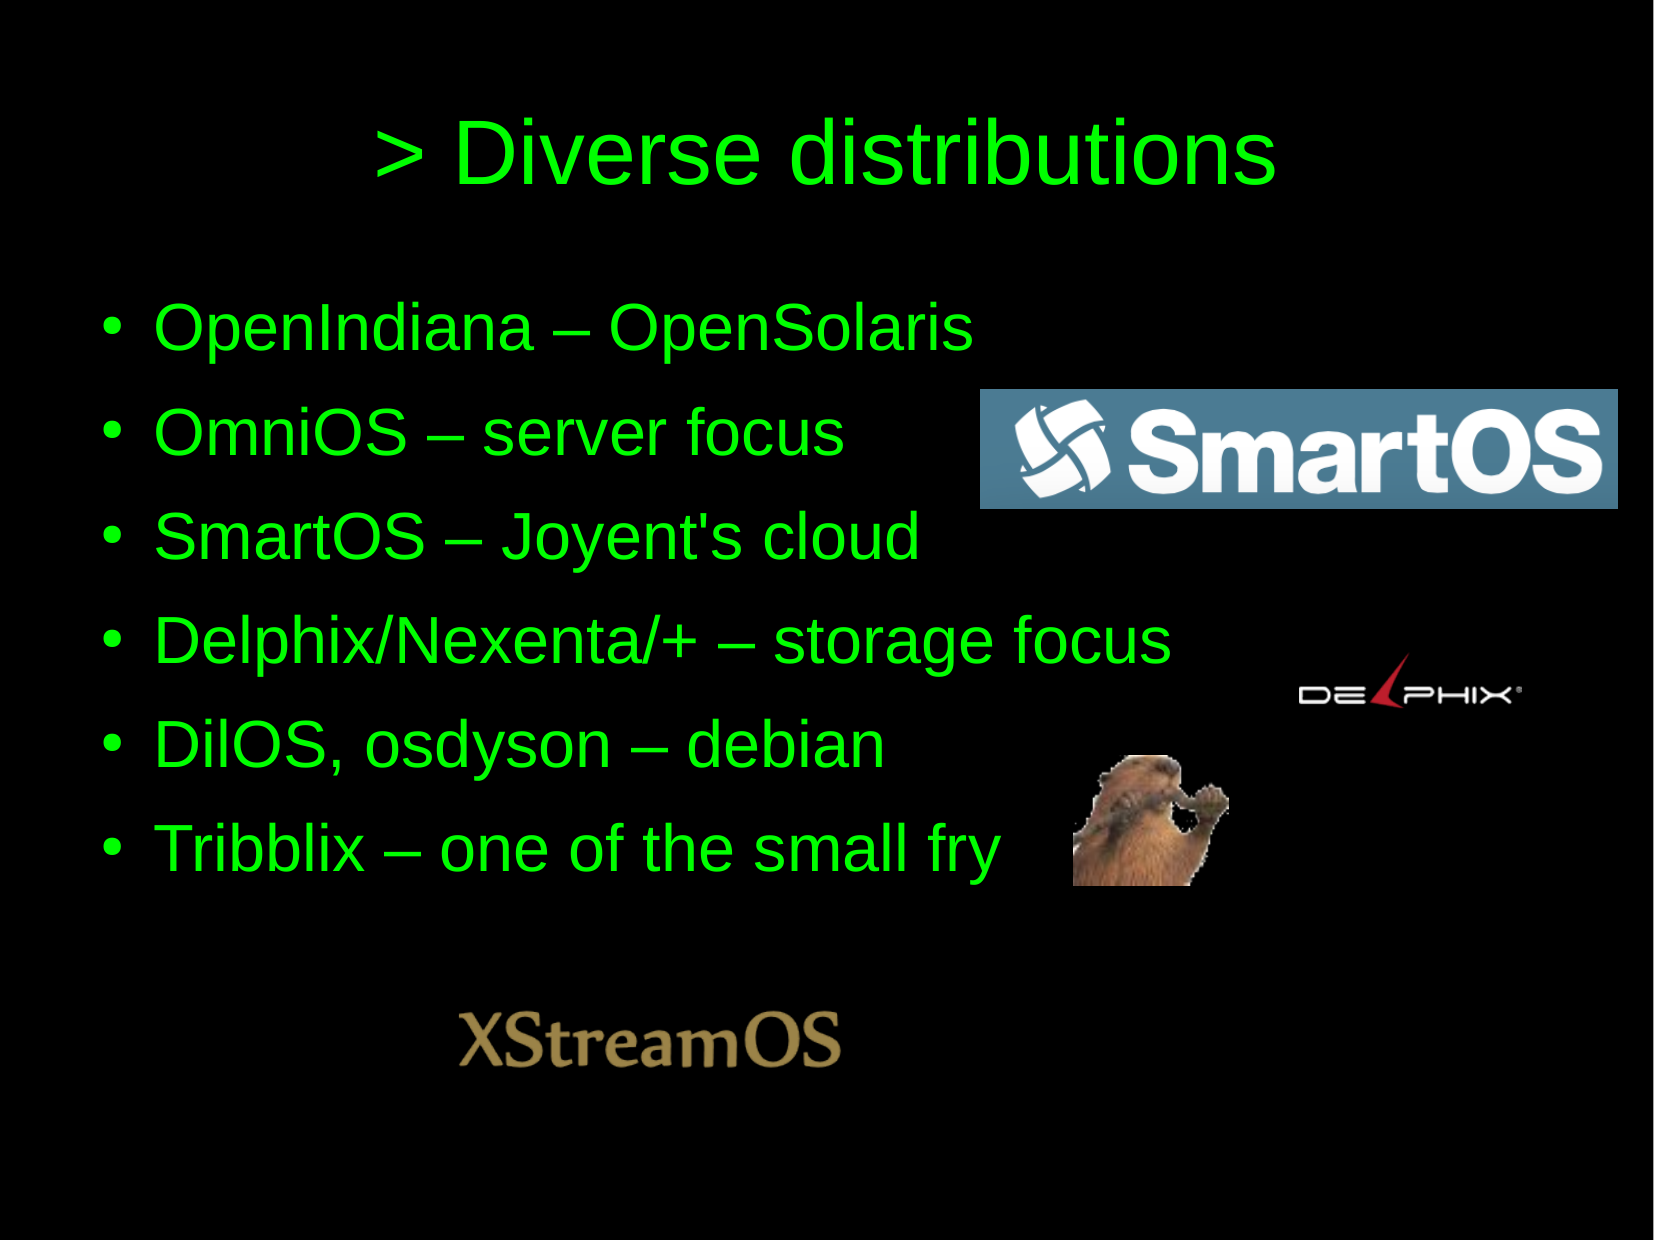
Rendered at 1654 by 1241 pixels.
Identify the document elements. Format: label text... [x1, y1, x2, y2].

picture [1073, 755, 1229, 886]
picture [980, 389, 1618, 509]
title > Diverse distributions [82, 49, 1571, 257]
picture [448, 1001, 851, 1075]
list OpenIndiana – OpenSolaris OmniOS – server focus SmartOS – Joyent's cloud Delphix/Nexenta/+ – storage focus DilOS, osdyson – debian Tribblix – one of the small fry [82, 290, 1571, 1010]
picture [1299, 652, 1522, 721]
